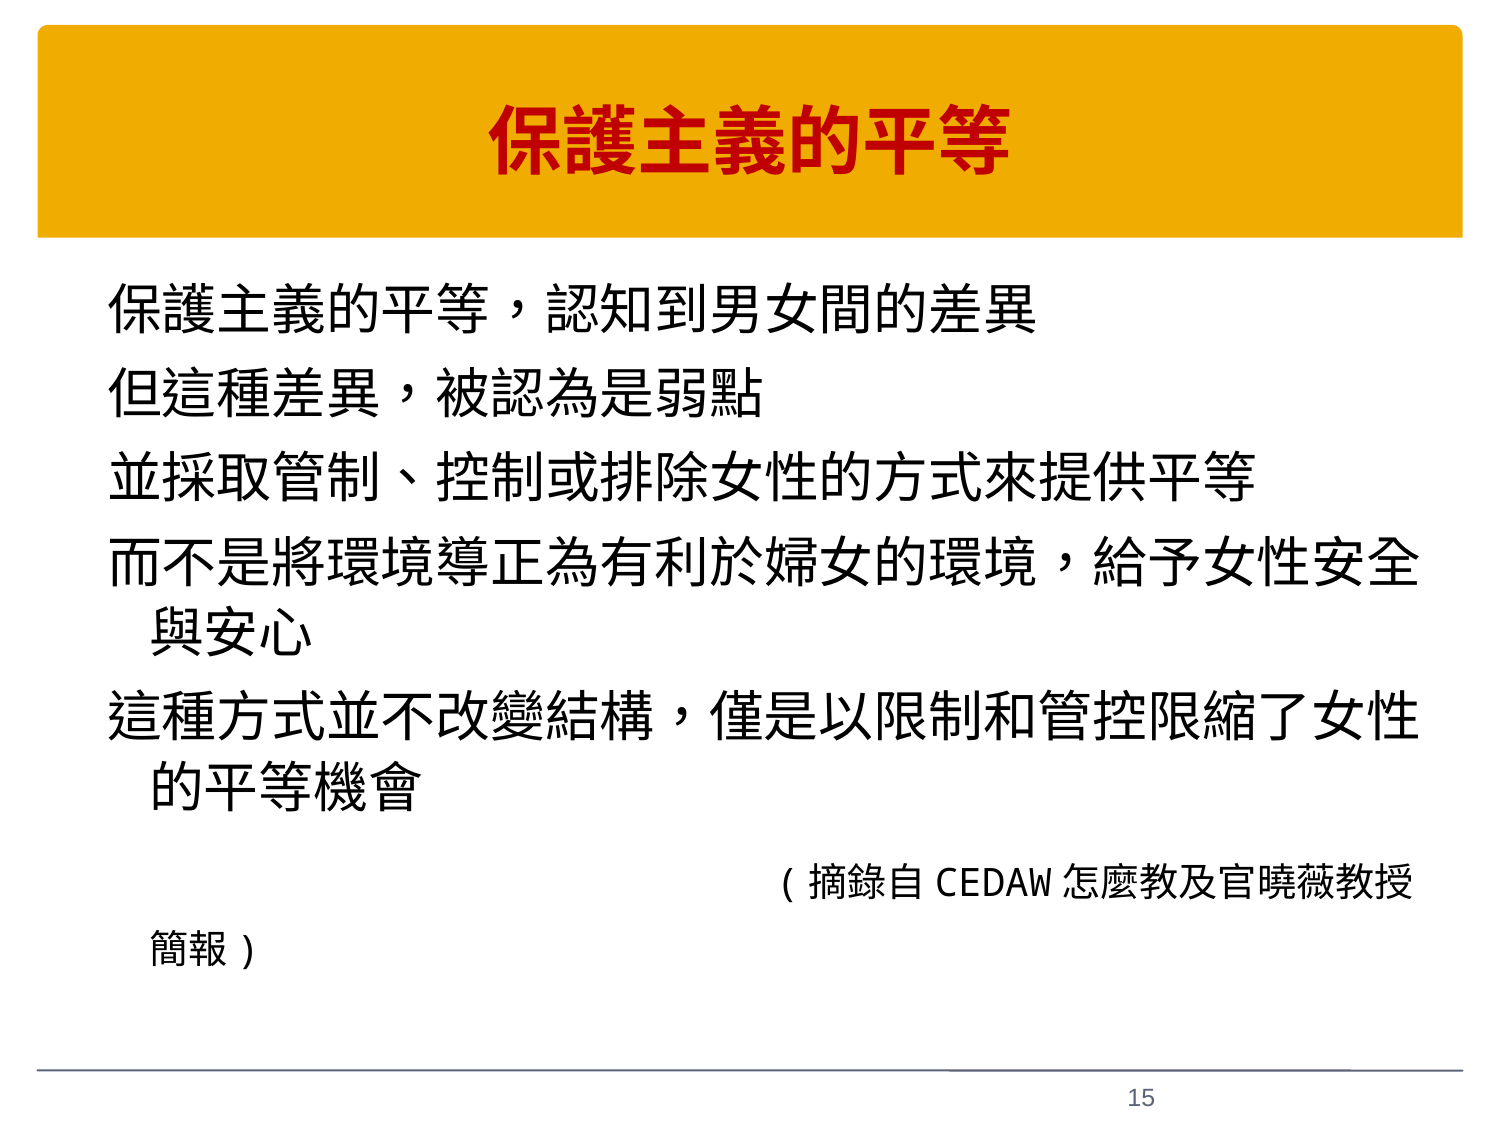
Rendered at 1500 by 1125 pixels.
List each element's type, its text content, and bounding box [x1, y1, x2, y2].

title 保護主義的平等 [50, 45, 1451, 233]
text_box <編號> [1112, 1069, 1463, 1123]
list 保護主義的平等，認知到男女間的差異 但這種差異，被認為是弱點 並採取管制、控制或排除女性的方式來提供平等 而不是將環境導正為有利於婦女的環境，給予女性安全與安心 這種方式並不改變結構，僅是以限制和管控限縮了女性的平等機會 (摘錄自CEDAW怎麼教及官曉薇教授簡報) [50, 262, 1451, 1051]
